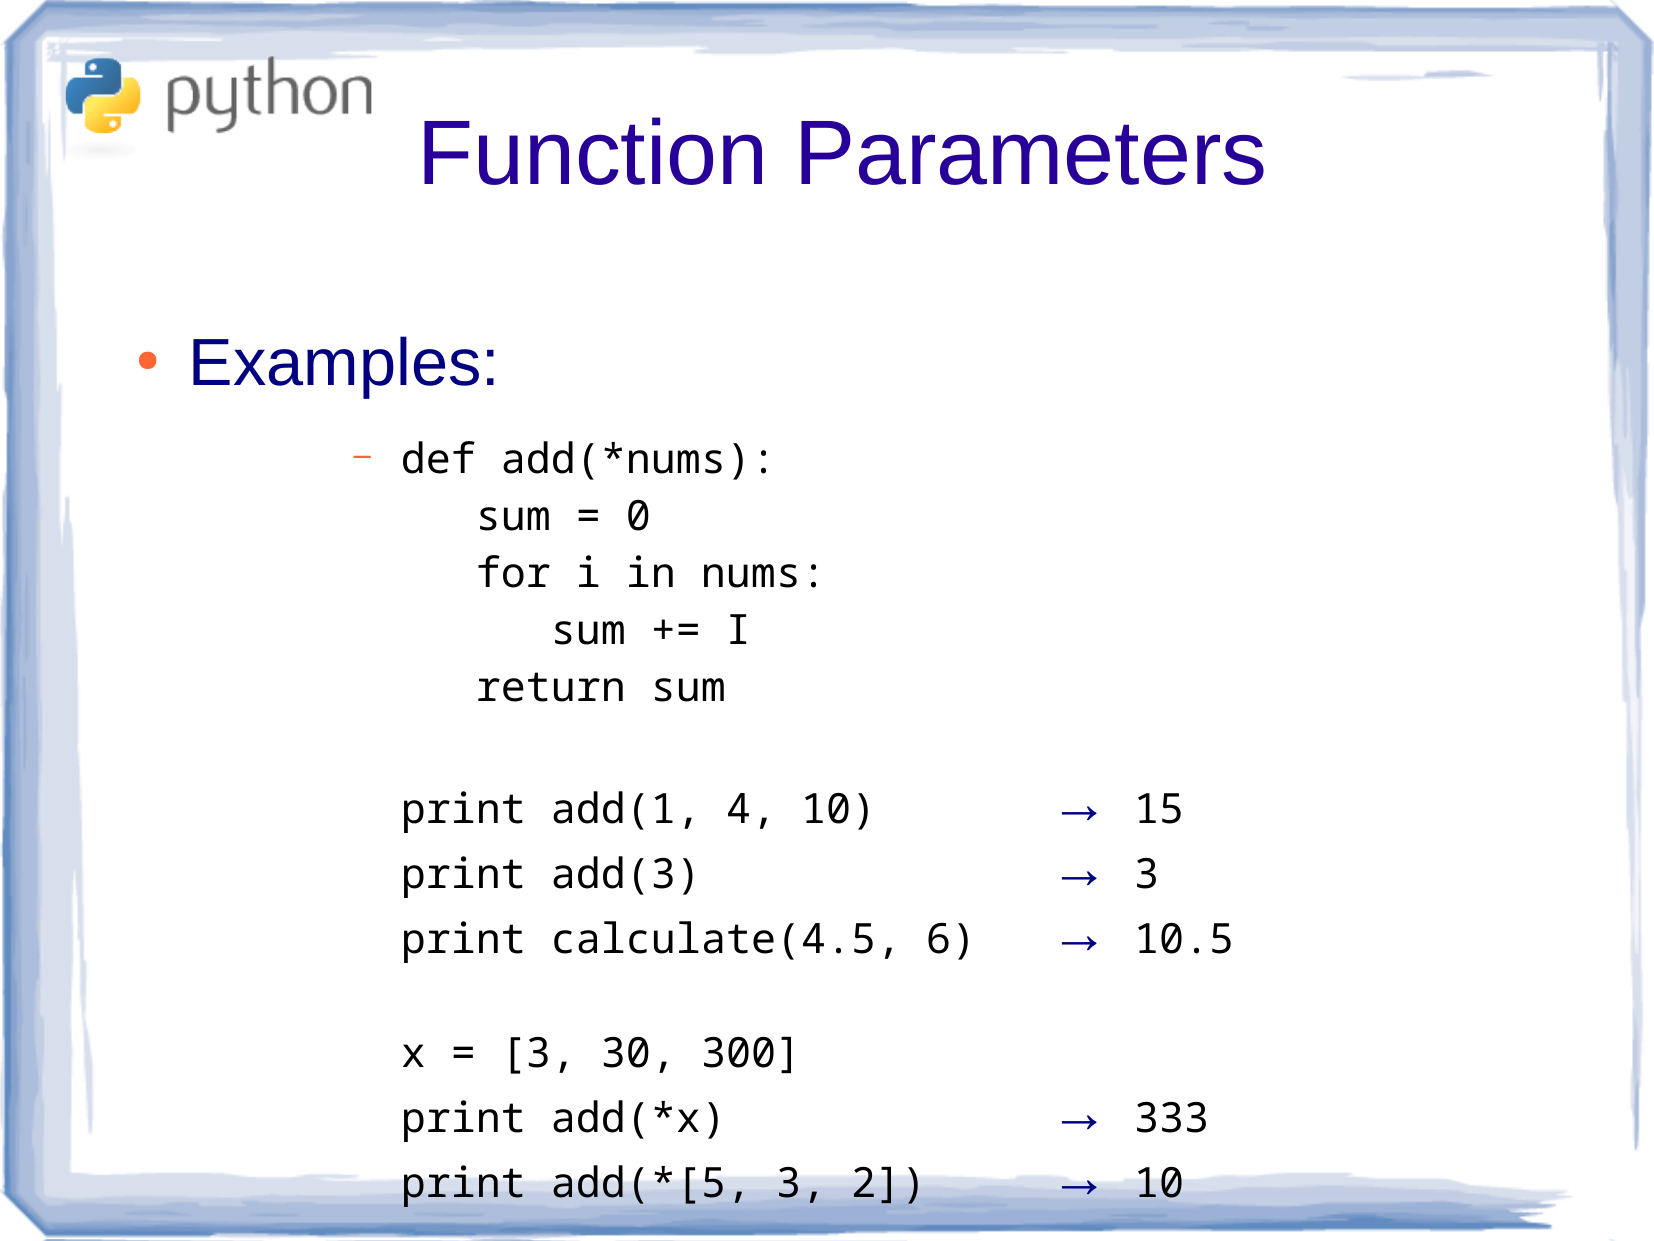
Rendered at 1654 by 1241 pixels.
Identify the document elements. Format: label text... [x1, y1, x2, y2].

list Examples: def add(*nums): sum = 0 for i in nums: sum += I return sum print add(1, 4, 10) → 15 print add(3) → 3 print calculate(4.5, 6) → 10.5 x = [3, 30, 300] print add(*x) → 333 print add(*[5, 3, 2]) → 10 [118, 324, 1571, 1195]
picture [0, 0, 1654, 1241]
title Function Parameters [82, 49, 1571, 257]
